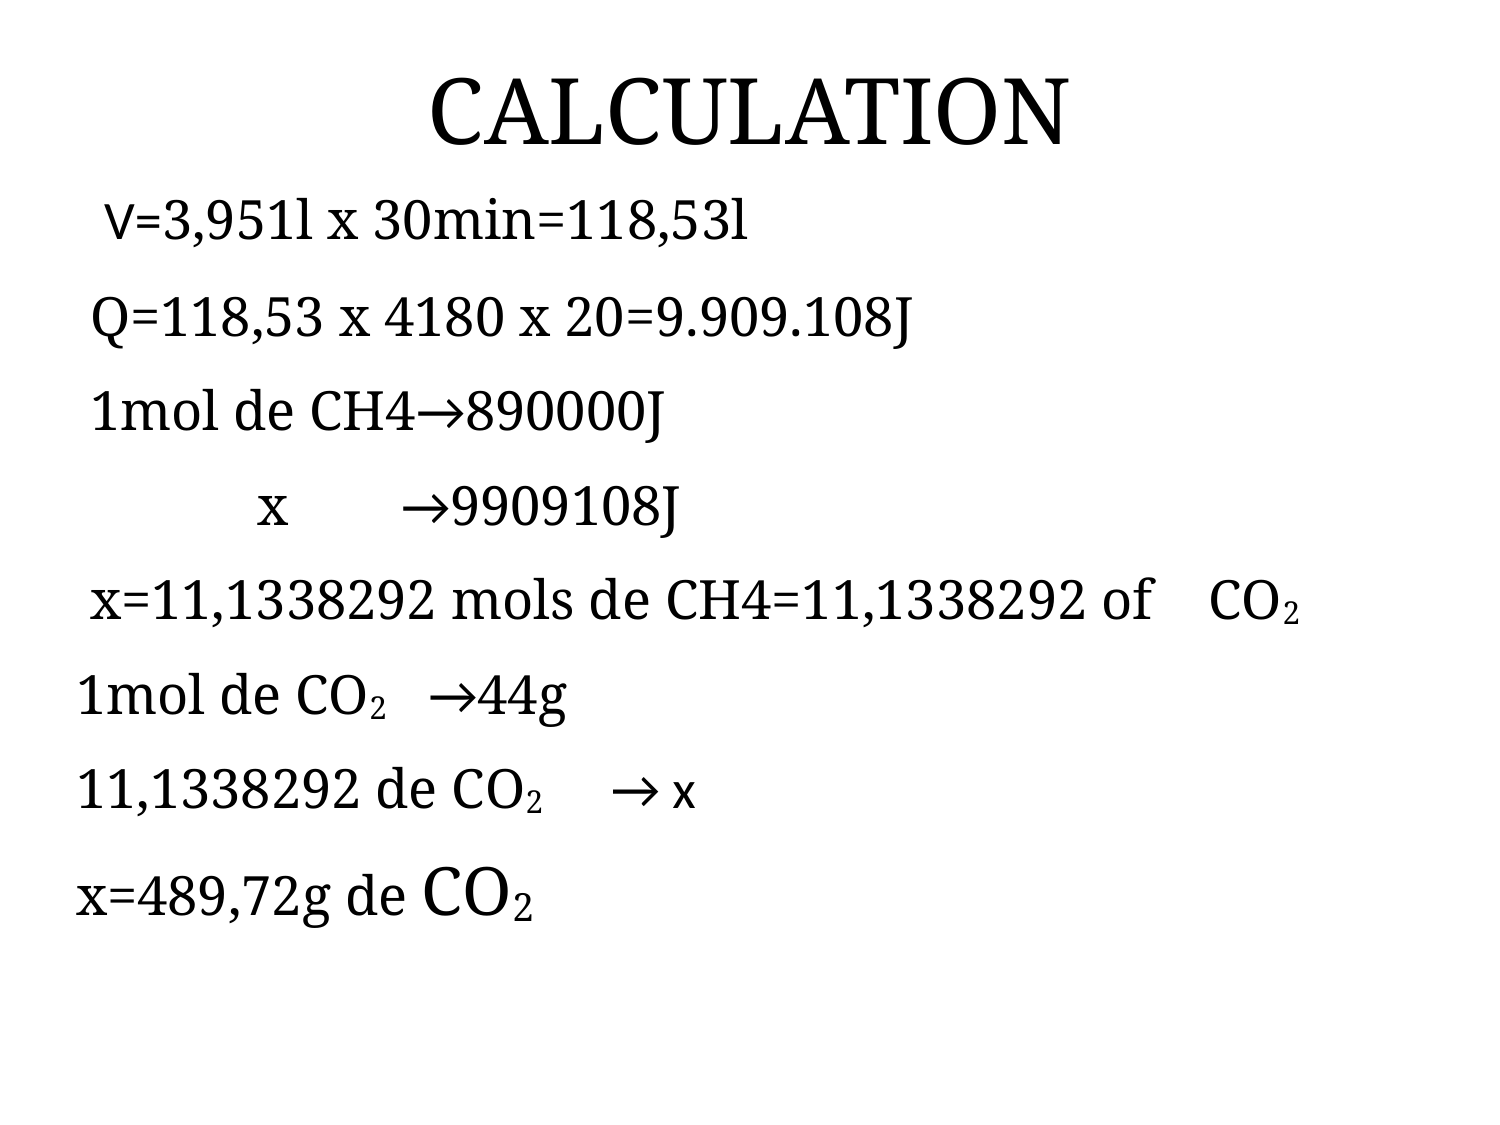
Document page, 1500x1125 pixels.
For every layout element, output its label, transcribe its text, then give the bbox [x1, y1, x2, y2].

title CALCULATION [75, 45, 1425, 233]
list V=3,951l x 30min=118,53l Q=118,53 x 4180 x 20=9.909.108J 1mol de CH4→890000J x →9909108J x=11,1338292 mols de CH4=11,1338292 of CO2 1mol de CO2 →44g 11,1338292 de CO2 → x x=489,72g de CO2 [47, 165, 1398, 1125]
